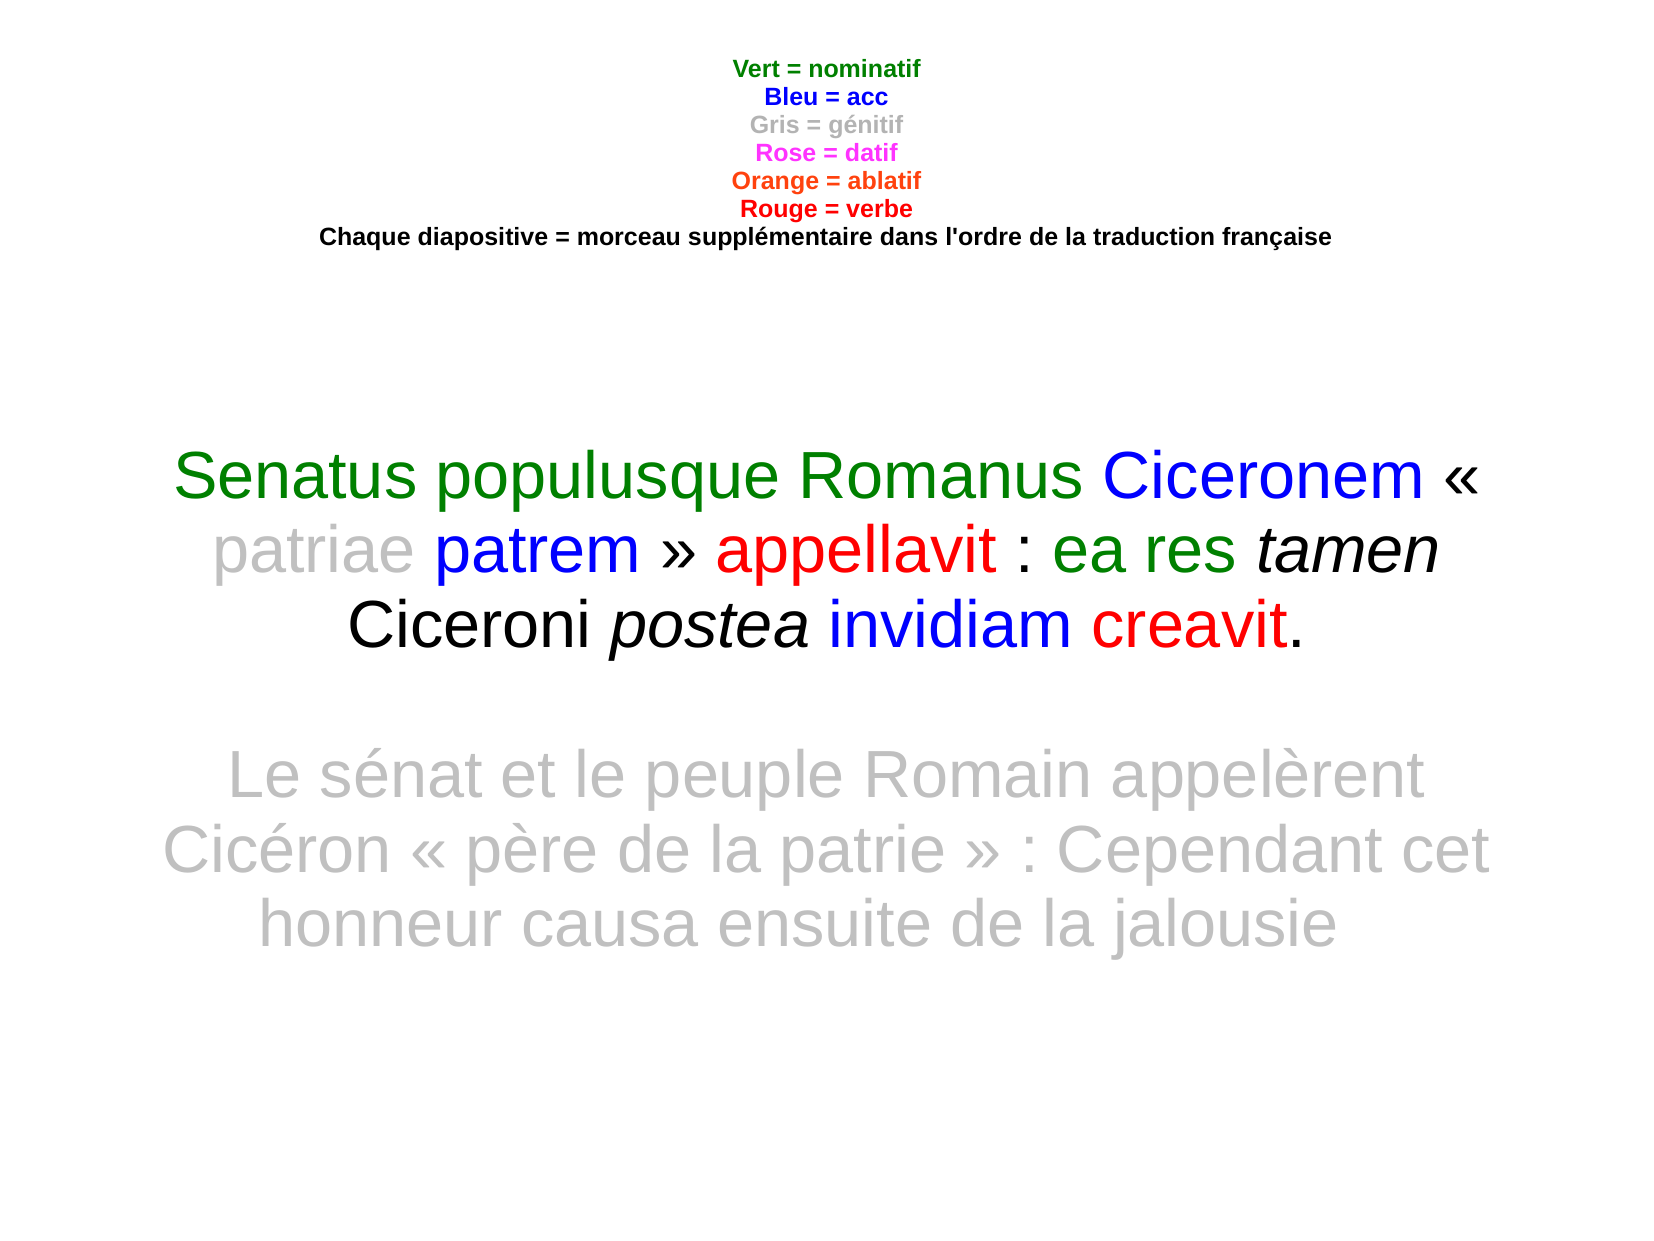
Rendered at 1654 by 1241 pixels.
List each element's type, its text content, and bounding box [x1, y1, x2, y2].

subtitle Senatus populusque Romanus Ciceronem « patriae patrem » appellavit : ea res tamen Ciceroni postea invidiam creavit. Le sénat et le peuple Romain appelèrent Cicéron « père de la patrie » : Cependant cet honneur causa ensuite de la jalousie [82, 290, 1571, 1109]
title Vert = nominatif Bleu = acc Gris = génitif Rose = datif Orange = ablatif Rouge = verbe Chaque diapositive = morceau supplémentaire dans l'ordre de la traduction française [82, 49, 1571, 257]
